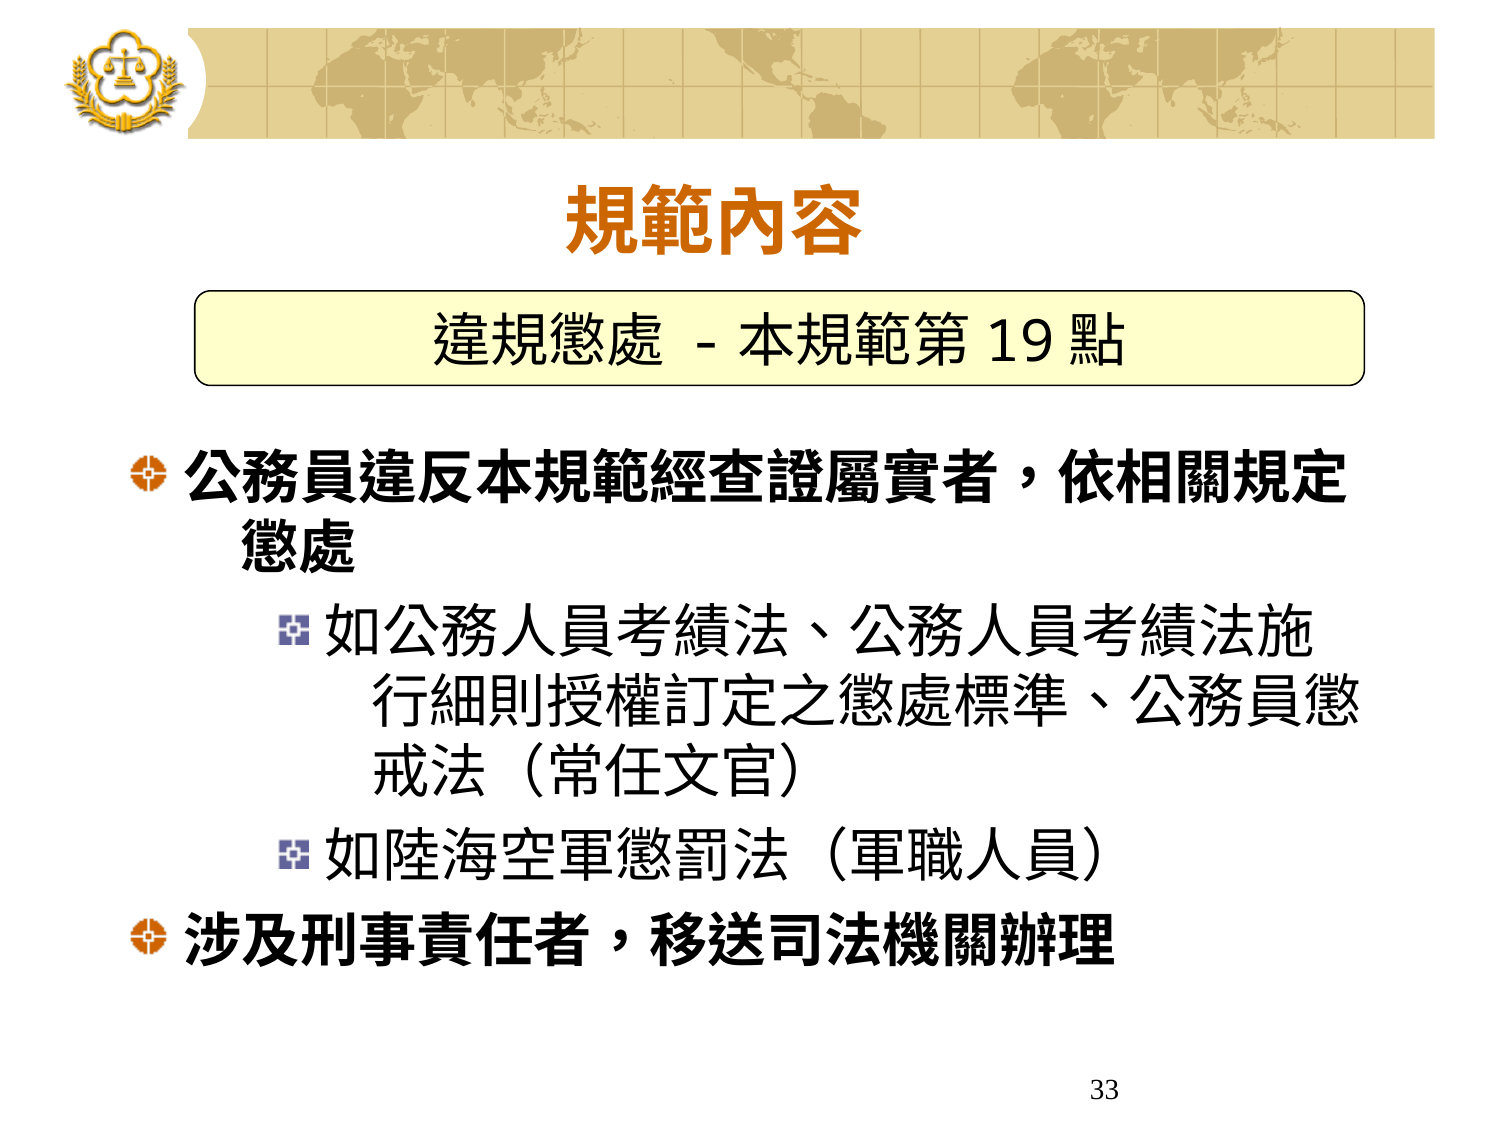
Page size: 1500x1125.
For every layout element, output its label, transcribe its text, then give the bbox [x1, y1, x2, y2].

text_box 違規懲處 -本規範第19點 [194, 290, 1365, 386]
title 規範內容 [525, 160, 905, 276]
text_box [1074, 1037, 1388, 1113]
list 公務員違反本規範經查證屬實者，依相關規定懲處 如公務人員考績法、公務人員考績法施行細則授權訂定之懲處標準、公務員懲戒法（常任文官） 如陸海空軍懲罰法（軍職人員） 涉及刑事責任者，移送司法機關辦理 [112, 432, 1388, 1028]
